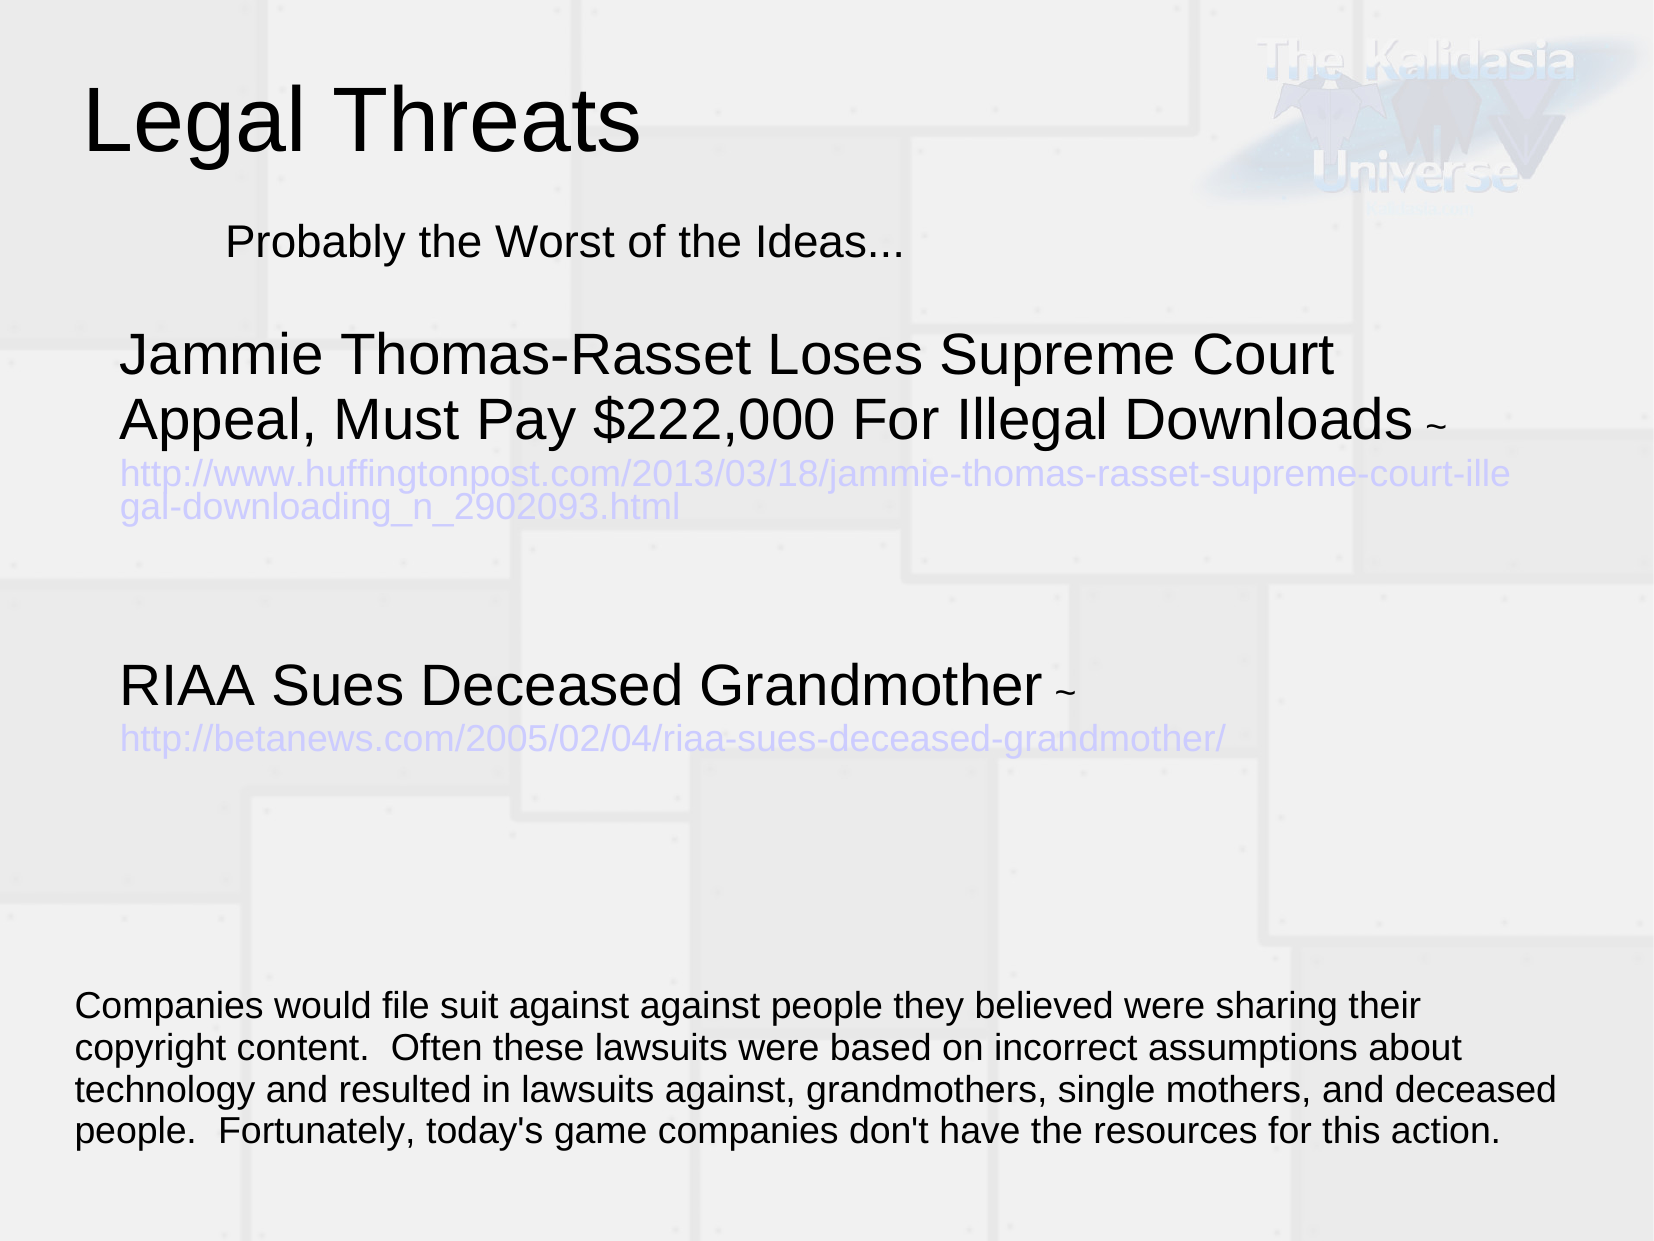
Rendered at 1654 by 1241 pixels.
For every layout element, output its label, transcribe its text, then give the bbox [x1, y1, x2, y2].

title Legal Threats [82, 59, 1571, 176]
text_box Probably the Worst of the Ideas... [224, 210, 1605, 271]
text_box Jammie Thomas-Rasset Loses Supreme Court Appeal, Must Pay $222,000 For Illegal Downloads ~ http://www.huffingtonpost.com/2013/03/18/jammie-thomas-rasset-supreme-court-illegal-downloading_n_2902093.html RIAA Sues Deceased Grandmother ~ http://betanews.com/2005/02/04/riaa-sues-deceased-grandmother/ [104, 315, 1546, 818]
picture [0, 0, 1654, 1241]
text_box Companies would file suit against against people they believed were sharing their copyright content. Often these lawsuits were based on incorrect assumptions about technology and resulted in lawsuits against, grandmothers, single mothers, and deceased people. Fortunately, today's game companies don't have the resources for this action. [59, 975, 1590, 1159]
